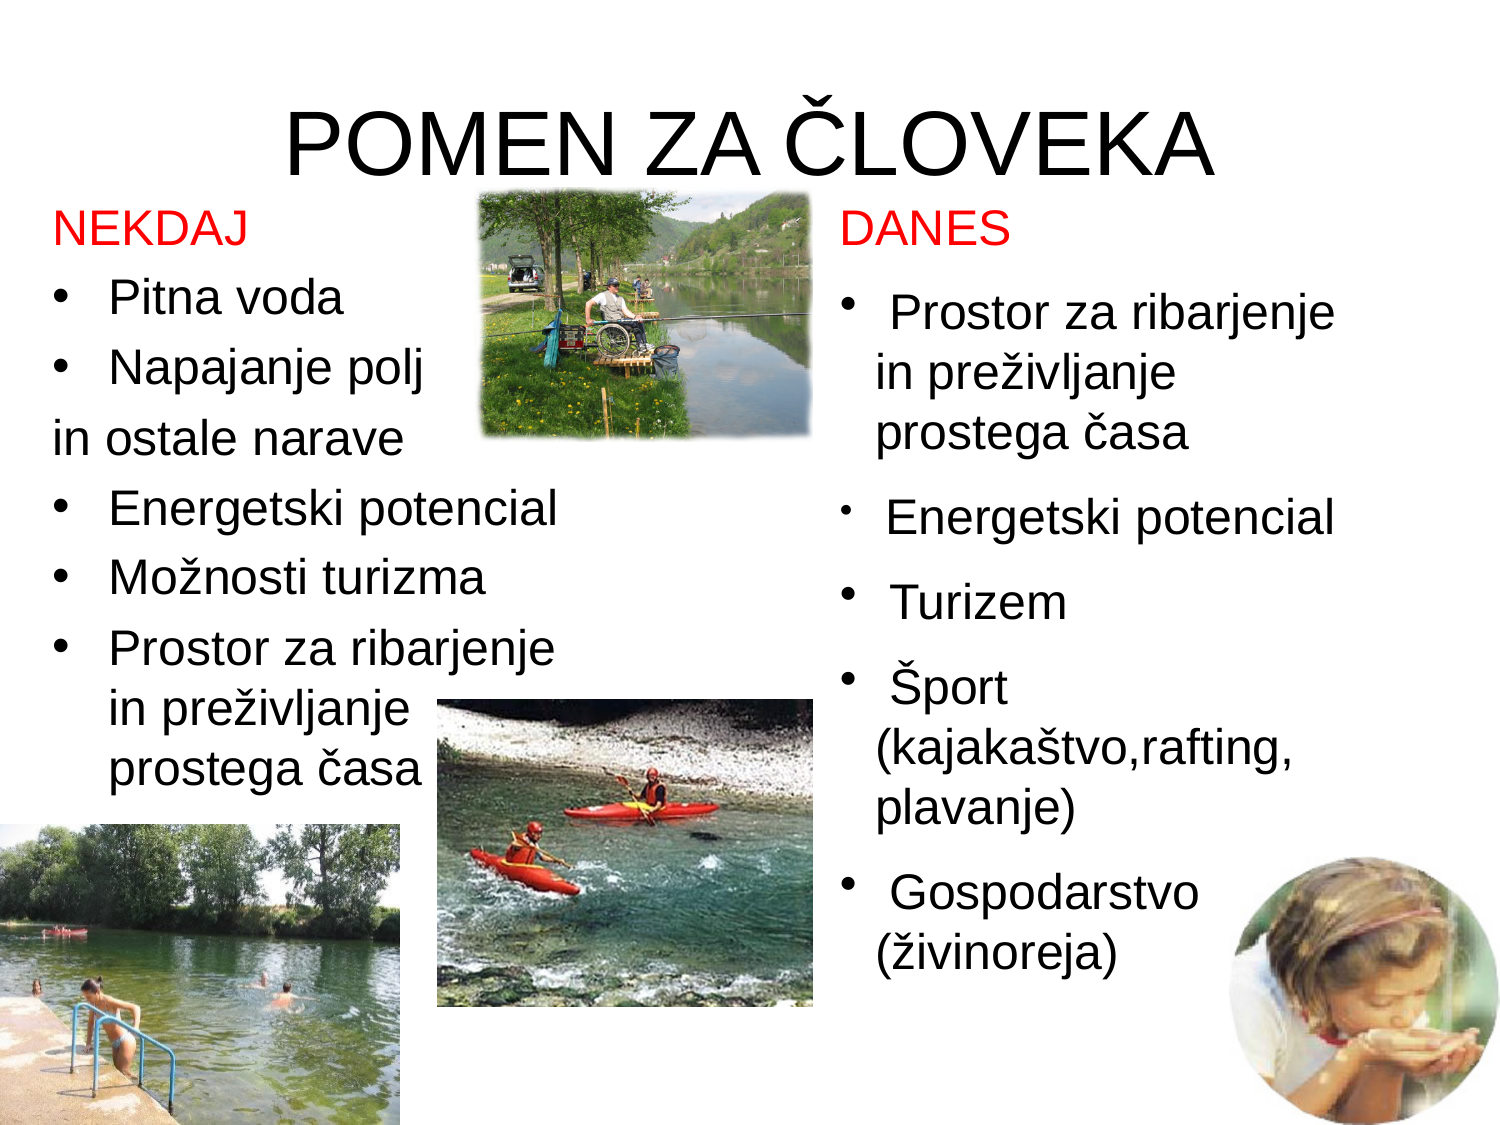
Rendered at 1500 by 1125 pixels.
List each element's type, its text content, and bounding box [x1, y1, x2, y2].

picture [437, 699, 813, 1007]
picture [474, 187, 813, 442]
picture [1229, 856, 1500, 1125]
list NEKDAJ Pitna voda Napajanje polj in ostale narave Energetski potencial Možnosti turizma Prostor za ribarjenje in preživljanje prostega časa [37, 187, 600, 930]
picture [0, 824, 400, 1125]
text_box DANES Prostor za ribarjenje in preživljanje prostega časa Energetski potencial Turizem Šport (kajakaštvo,rafting, plavanje) Gospodarstvo (živinoreja) [825, 187, 1375, 988]
title POMEN ZA ČLOVEKA [75, 45, 1425, 233]
